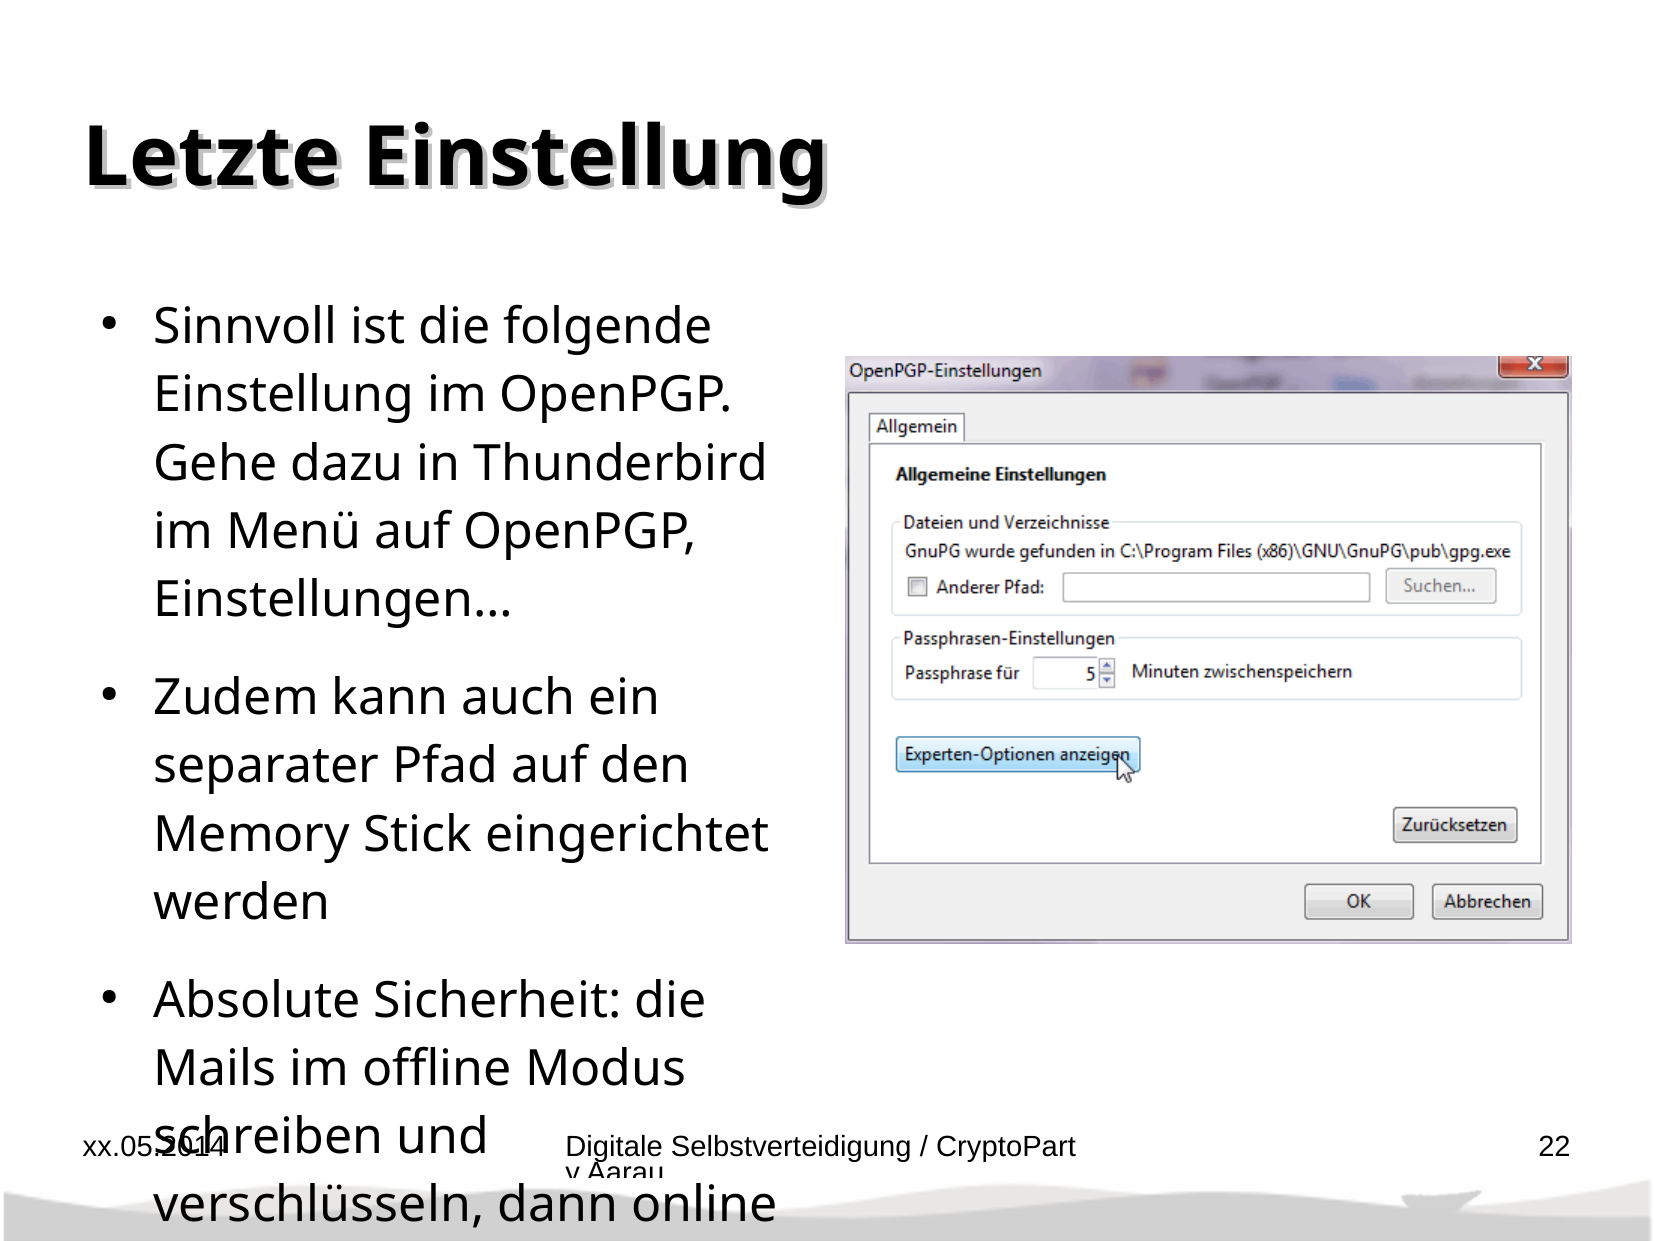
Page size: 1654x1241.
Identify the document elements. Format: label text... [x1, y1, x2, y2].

picture [845, 356, 1572, 944]
list Sinnvoll ist die folgende Einstellung im OpenPGP. Gehe dazu in Thunderbird im Menü auf OpenPGP, Einstellungen… Zudem kann auch ein separater Pfad auf den Memory Stick eingerichtet werden Absolute Sicherheit: die Mails im offline Modus schreiben und verschlüsseln, dann online gehen und versenden [82, 290, 809, 1075]
title Letzte Einstellung [82, 49, 1571, 257]
picture [3, 1178, 1654, 1241]
